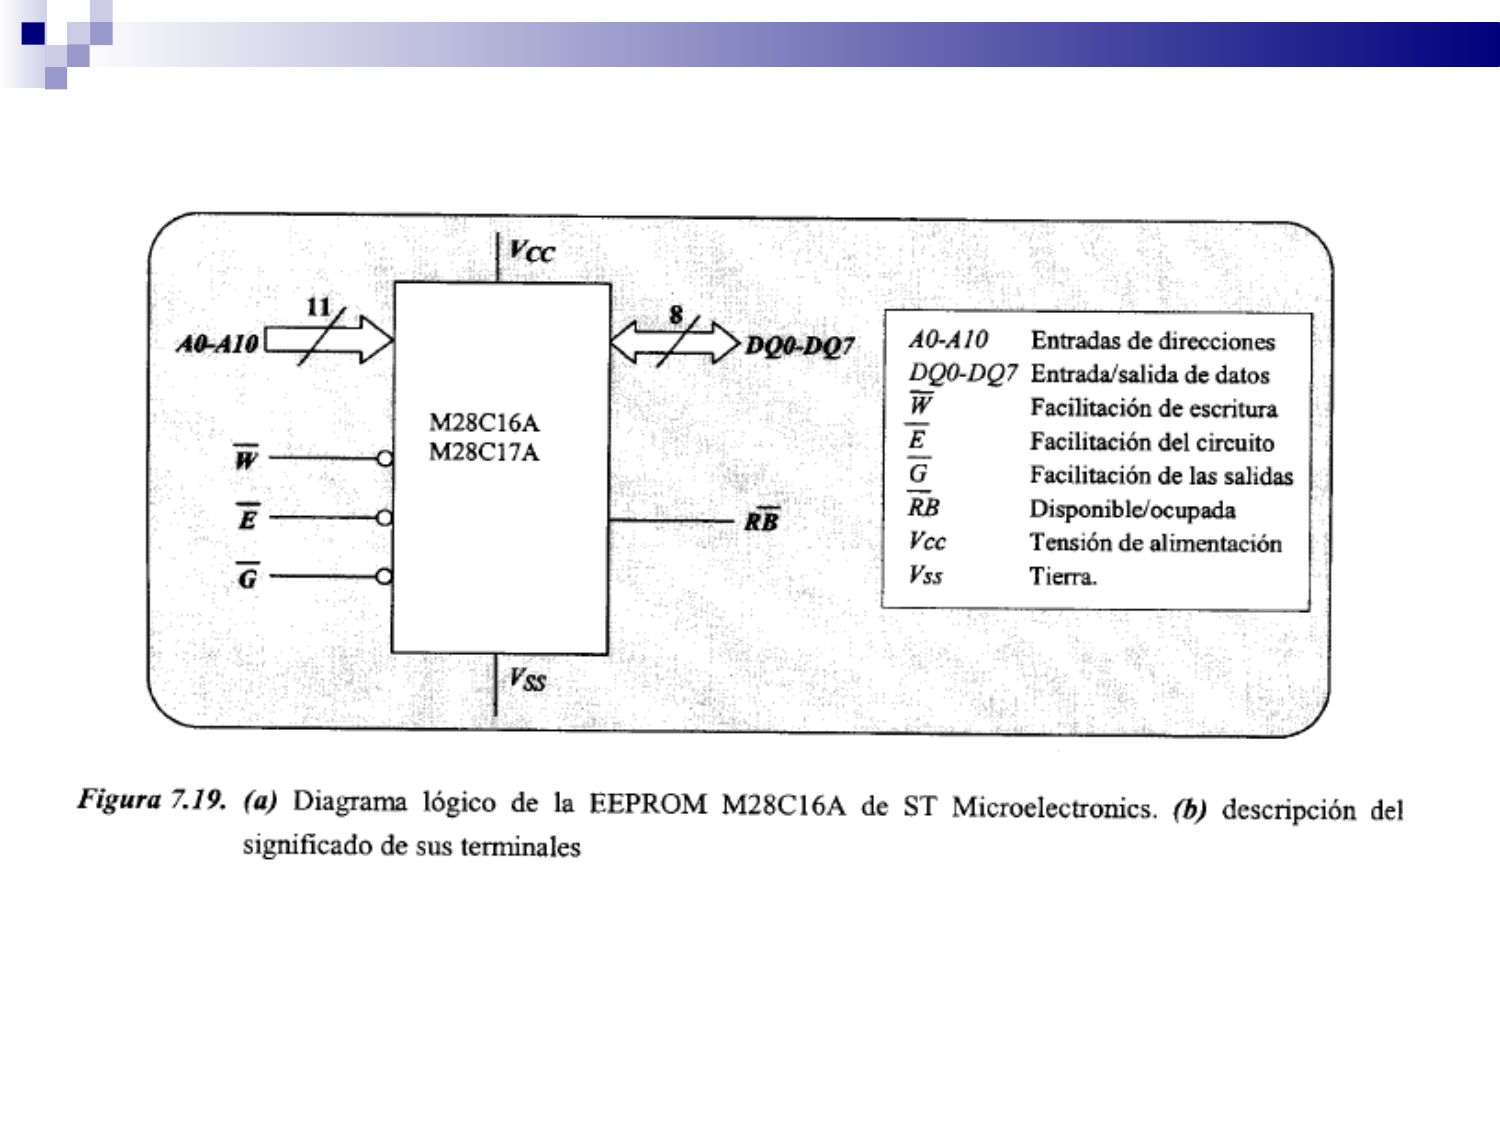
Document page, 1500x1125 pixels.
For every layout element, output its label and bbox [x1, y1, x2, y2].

picture [29, 196, 1447, 898]
